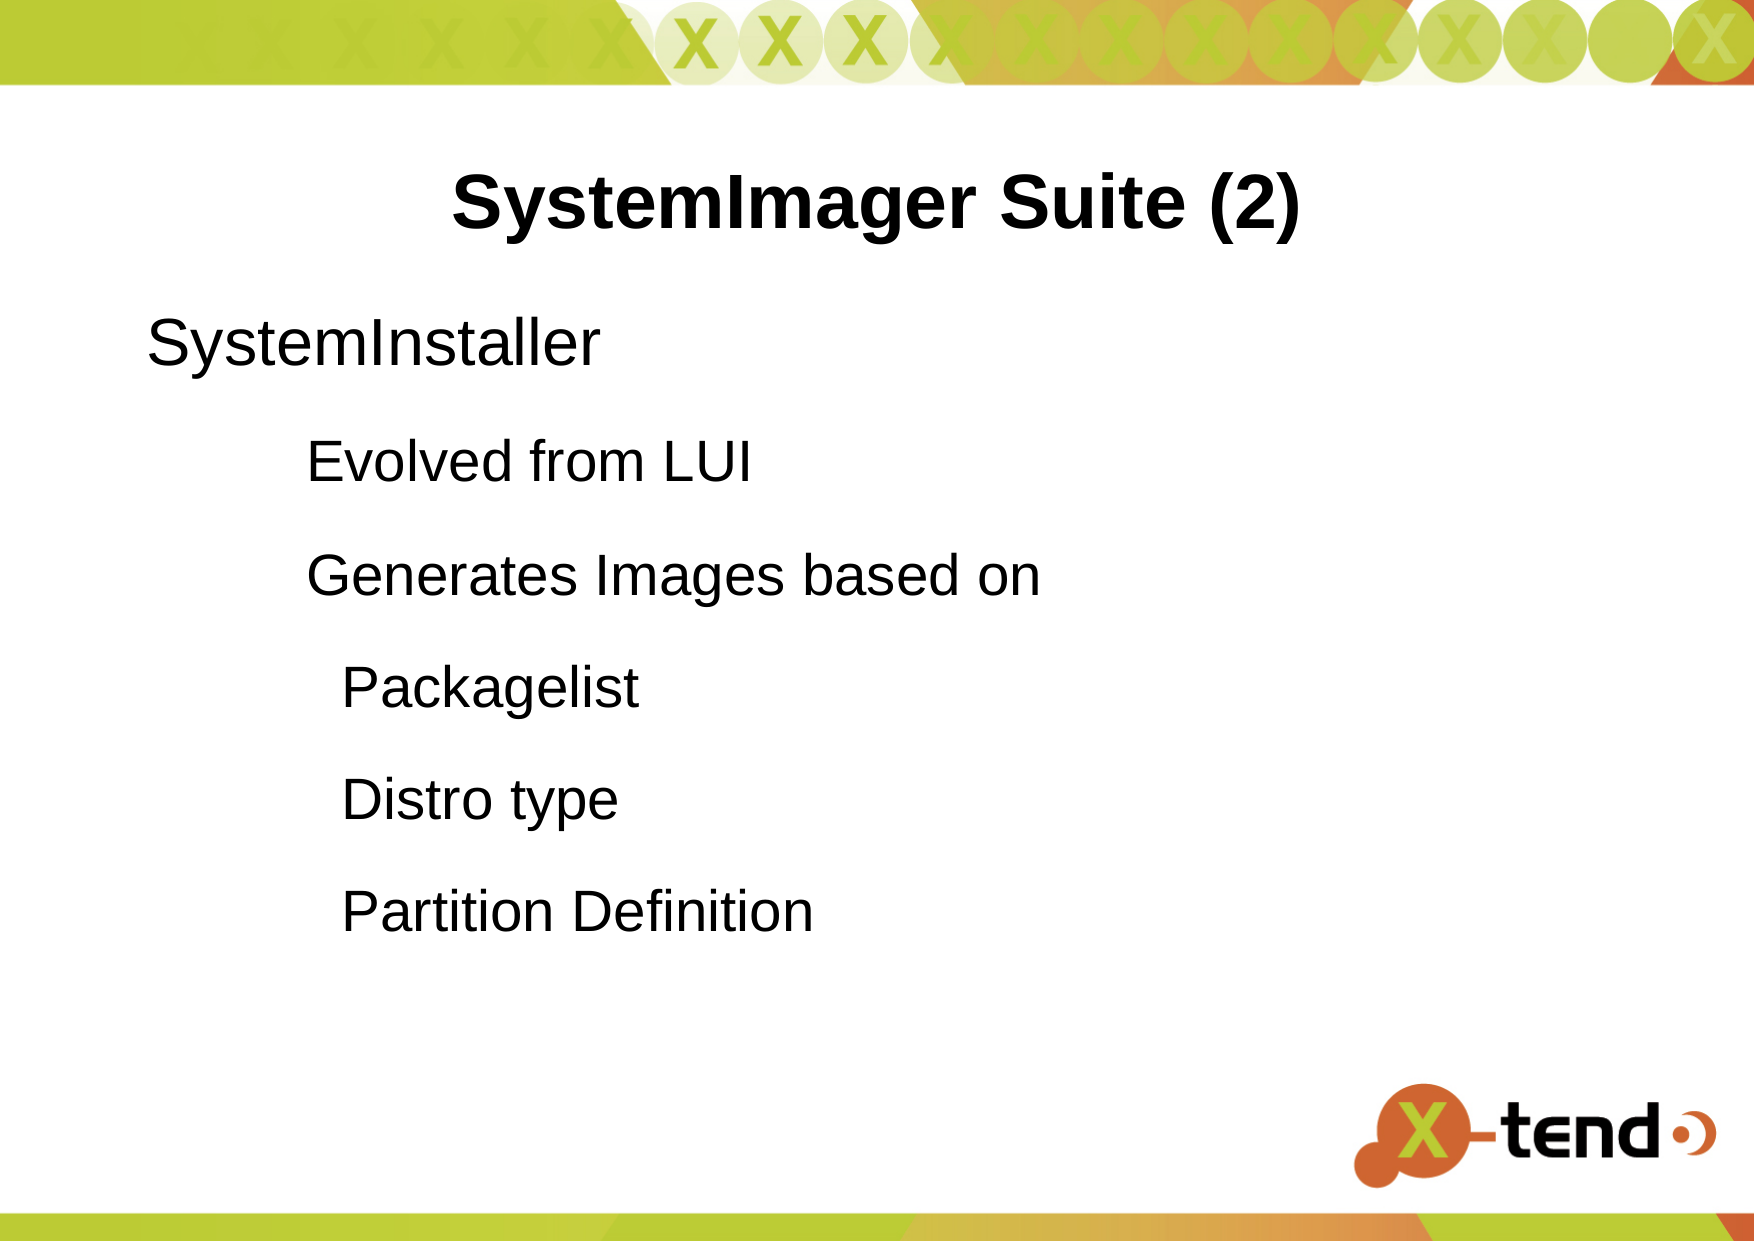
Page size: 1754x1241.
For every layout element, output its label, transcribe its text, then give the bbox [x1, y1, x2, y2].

picture [0, 0, 1754, 1241]
list SystemImager Suite (2) SystemInstaller Evolved from LUI Generates Images based on Packagelist Distro type Partition Definition [128, 112, 1627, 1241]
